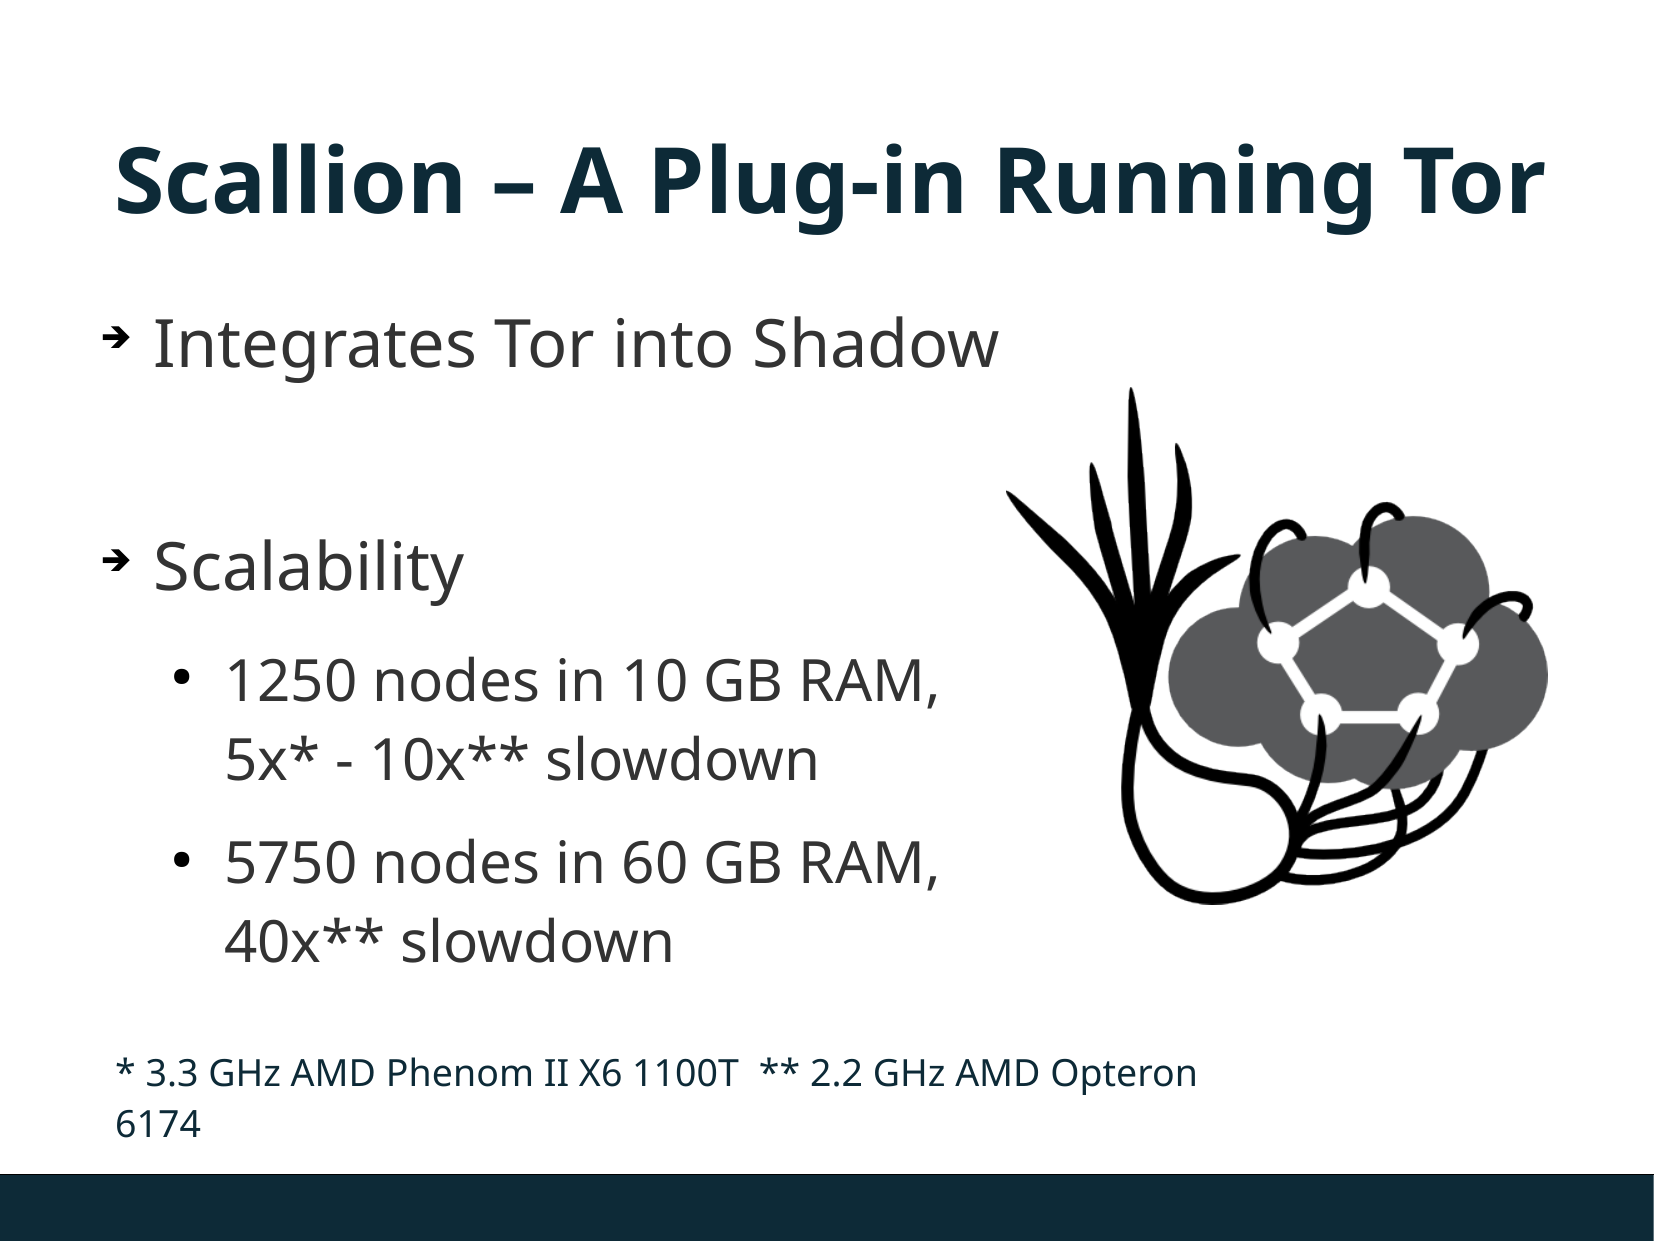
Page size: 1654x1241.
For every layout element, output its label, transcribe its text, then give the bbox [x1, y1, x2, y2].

title Scallion – A Plug-in Running Tor [86, 74, 1575, 282]
picture [1006, 387, 1548, 905]
text_box * 3.3 GHz AMD Phenom II X6 1100T ** 2.2 GHz AMD Opteron 6174 [100, 1039, 1263, 1098]
list Integrates Tor into Shadow Scalability 1250 nodes in 10 GB RAM, 5x* - 10x** slowdown 5750 nodes in 60 GB RAM, 40x** slowdown [82, 296, 1571, 1115]
